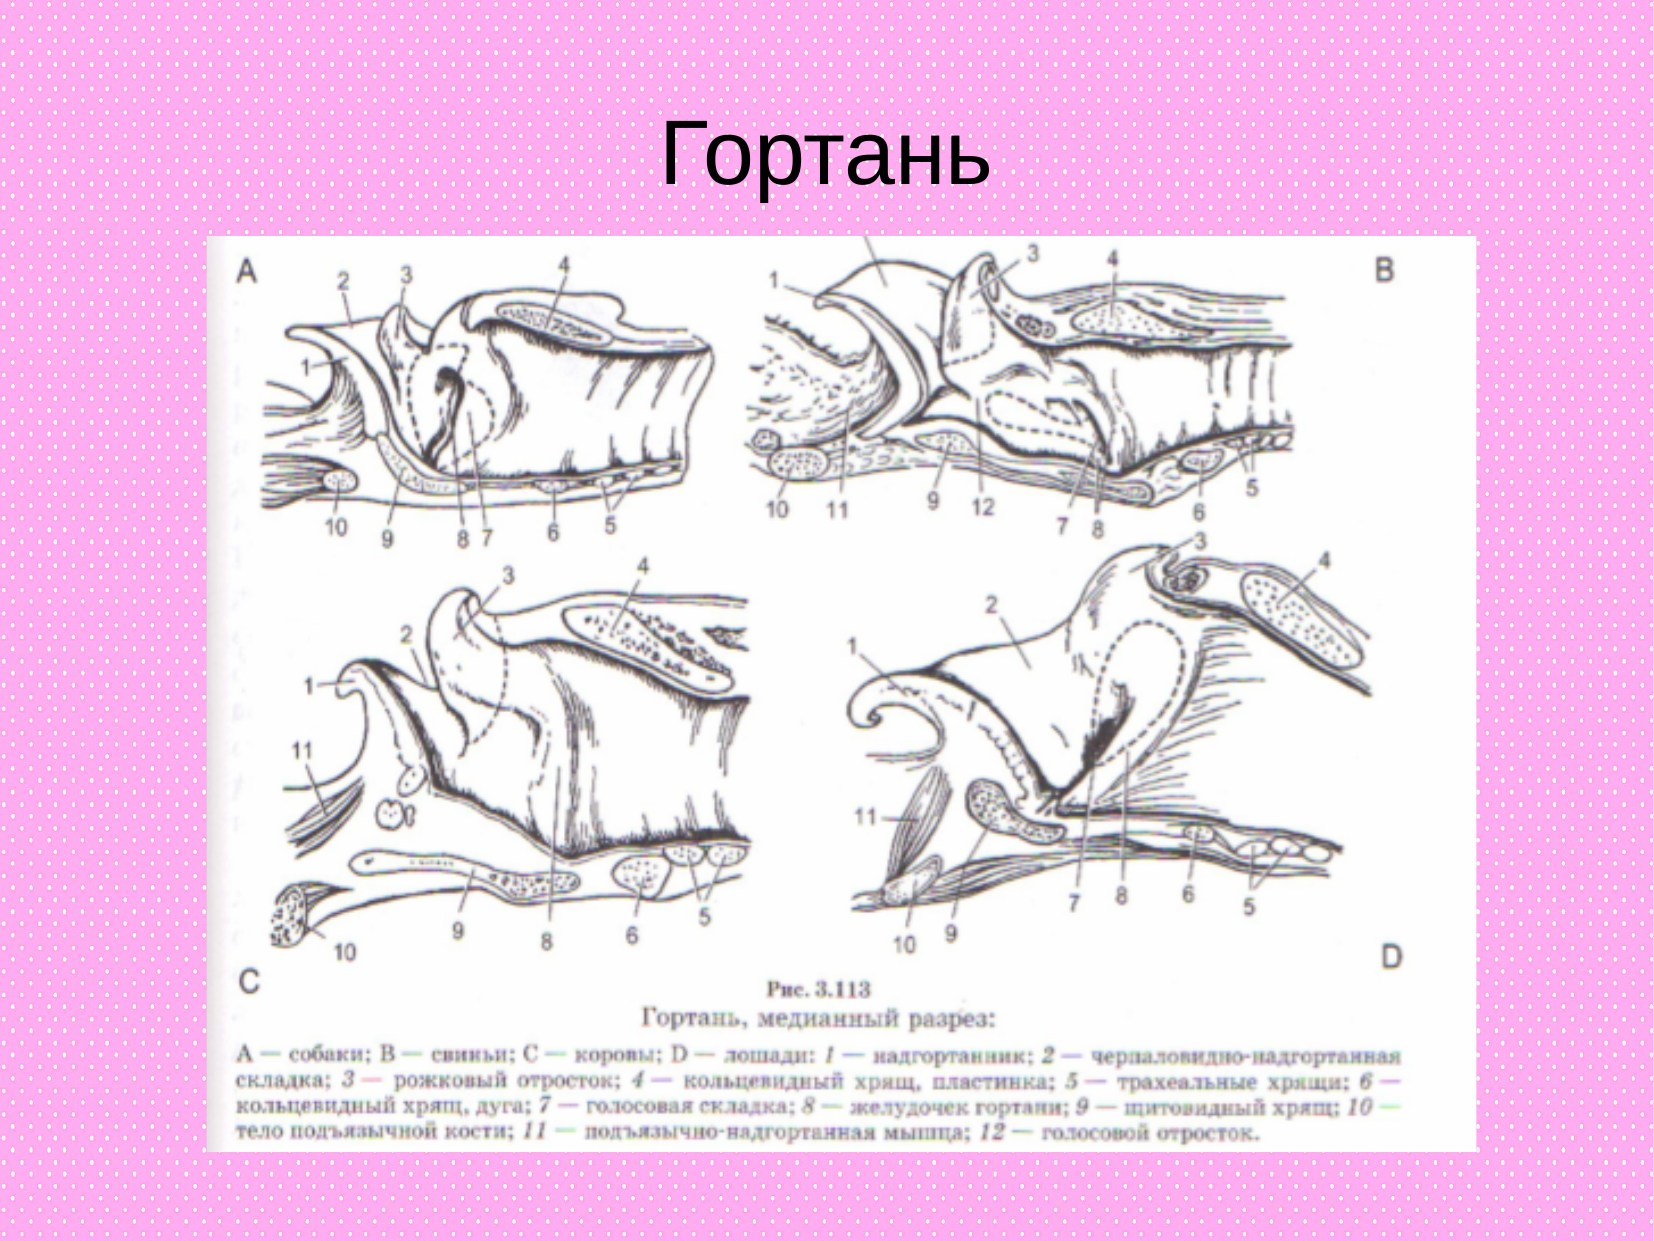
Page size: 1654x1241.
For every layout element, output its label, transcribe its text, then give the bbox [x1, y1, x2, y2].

title Гортань [82, 49, 1571, 257]
picture [0, 0, 1654, 1241]
